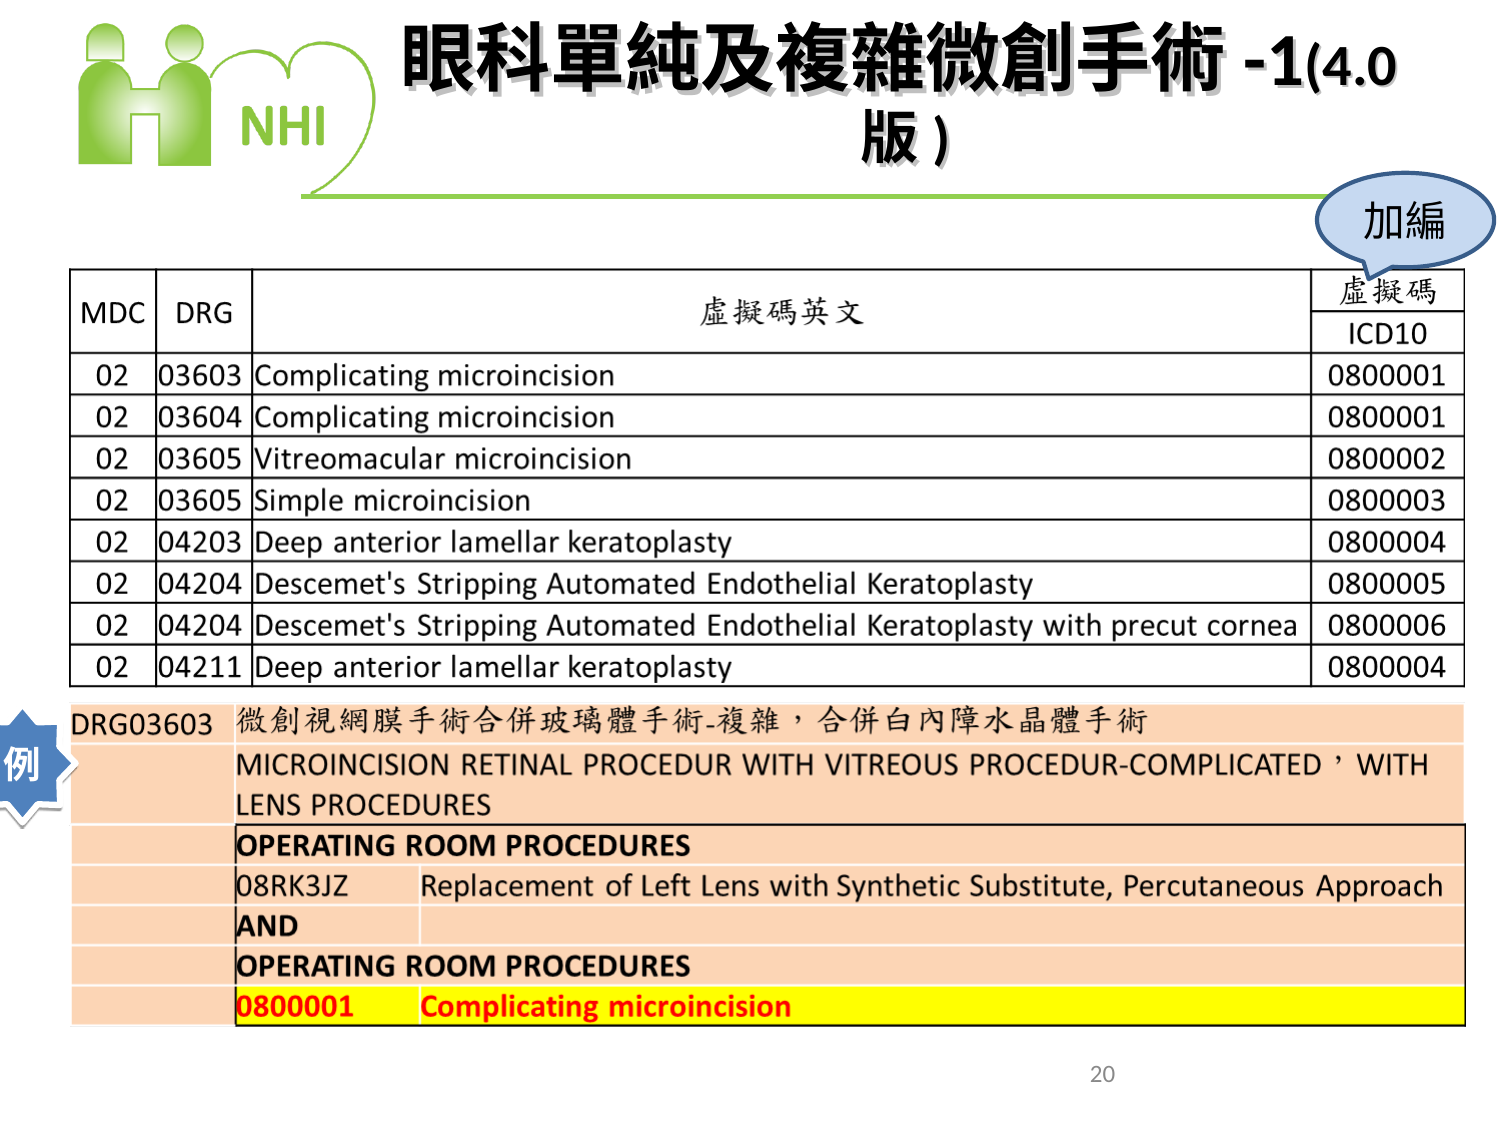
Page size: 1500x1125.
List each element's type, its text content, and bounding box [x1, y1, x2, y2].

text_box 加編 [1316, 172, 1495, 280]
picture [69, 261, 1466, 1047]
title 眼科單純及複雜微創手術-1(4.0版) [360, 0, 1452, 185]
text_box 20 [1074, 1047, 1426, 1103]
text_box 例 [0, 704, 76, 823]
